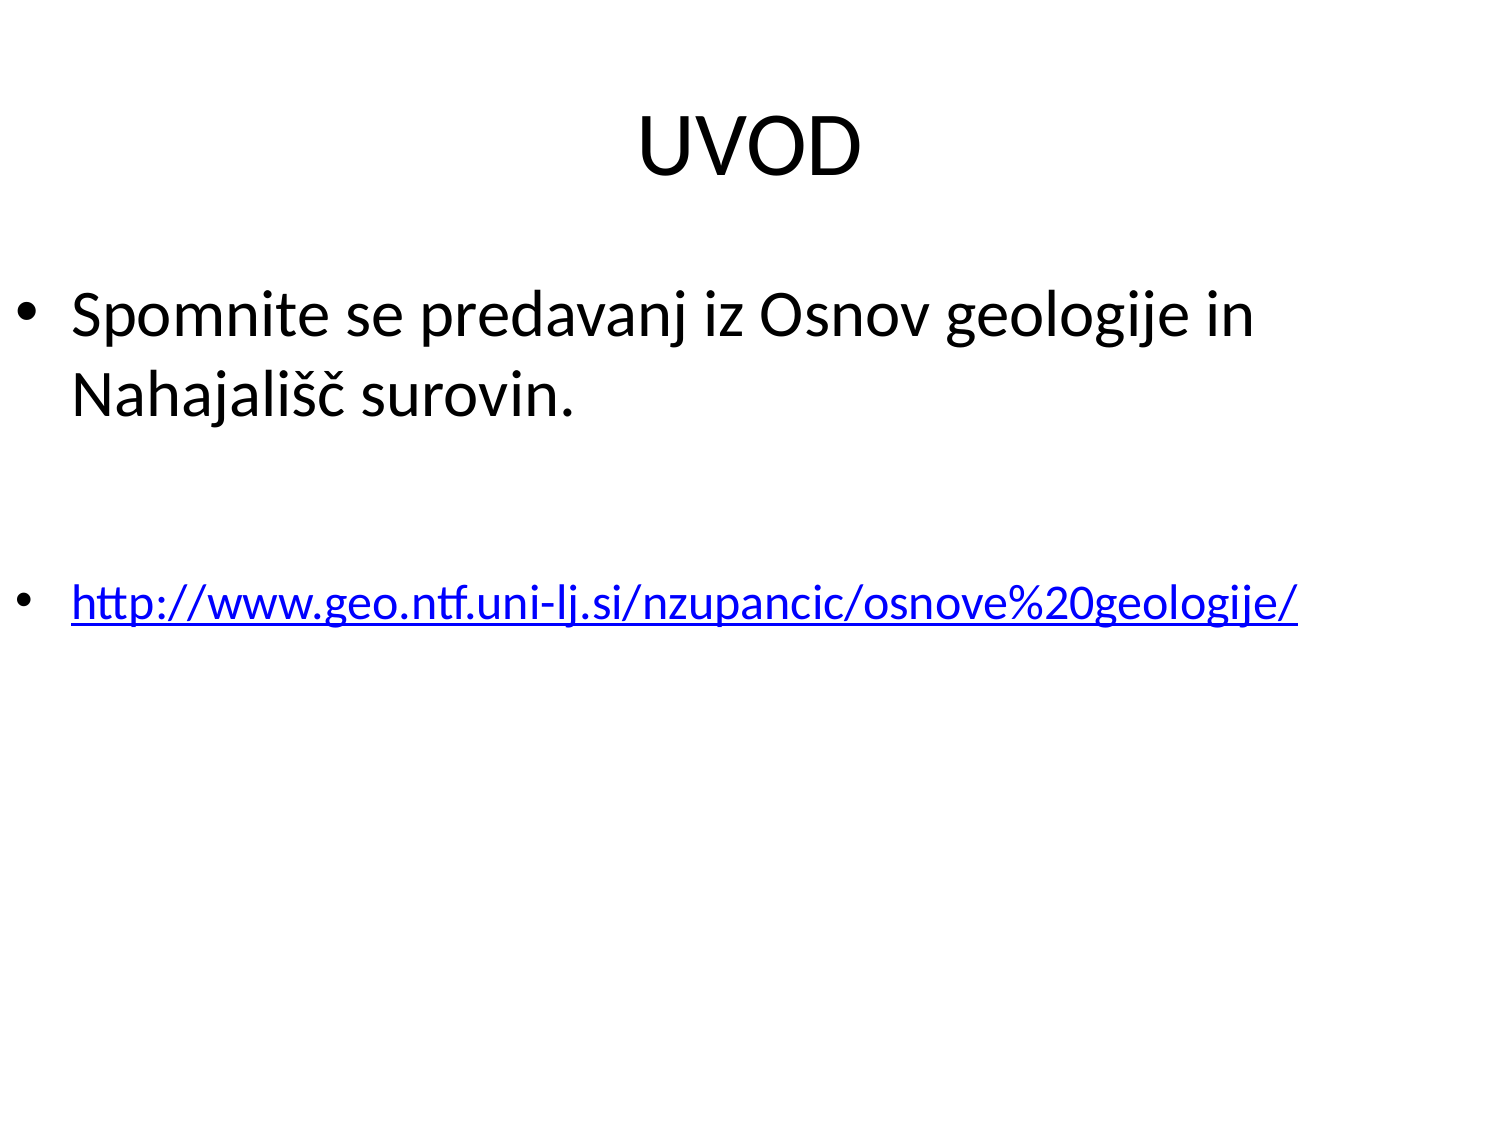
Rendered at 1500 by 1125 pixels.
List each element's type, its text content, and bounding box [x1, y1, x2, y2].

list Spomnite se predavanj iz Osnov geologije in Nahajališč surovin. http://www.geo.ntf.uni-lj.si/nzupancic/osnove%20geologije/ [0, 262, 1500, 1005]
title UVOD [75, 45, 1425, 233]
